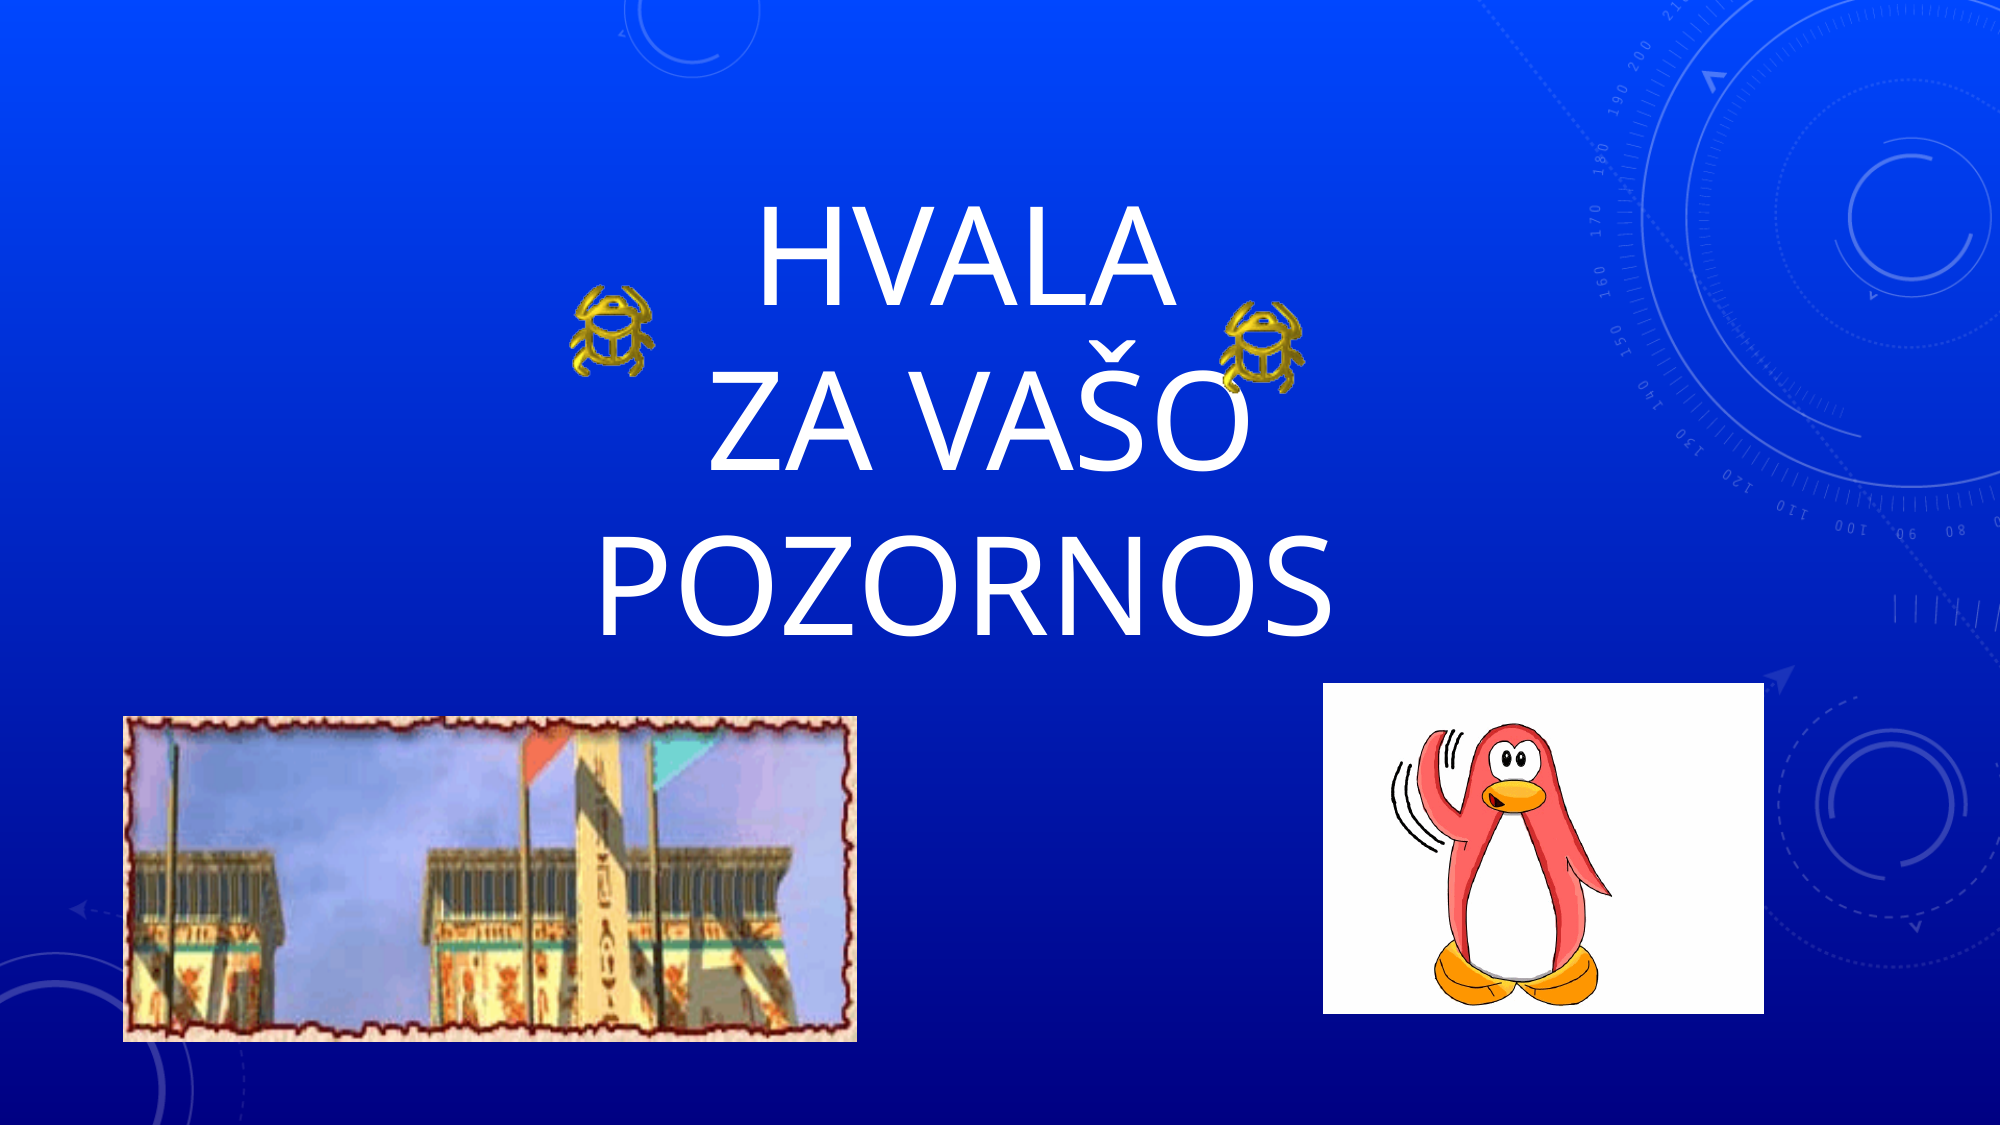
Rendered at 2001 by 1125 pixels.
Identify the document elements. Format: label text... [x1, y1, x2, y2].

title Hvala za vašo pozornos [266, 149, 1662, 681]
picture [0, 0, 2000, 1125]
